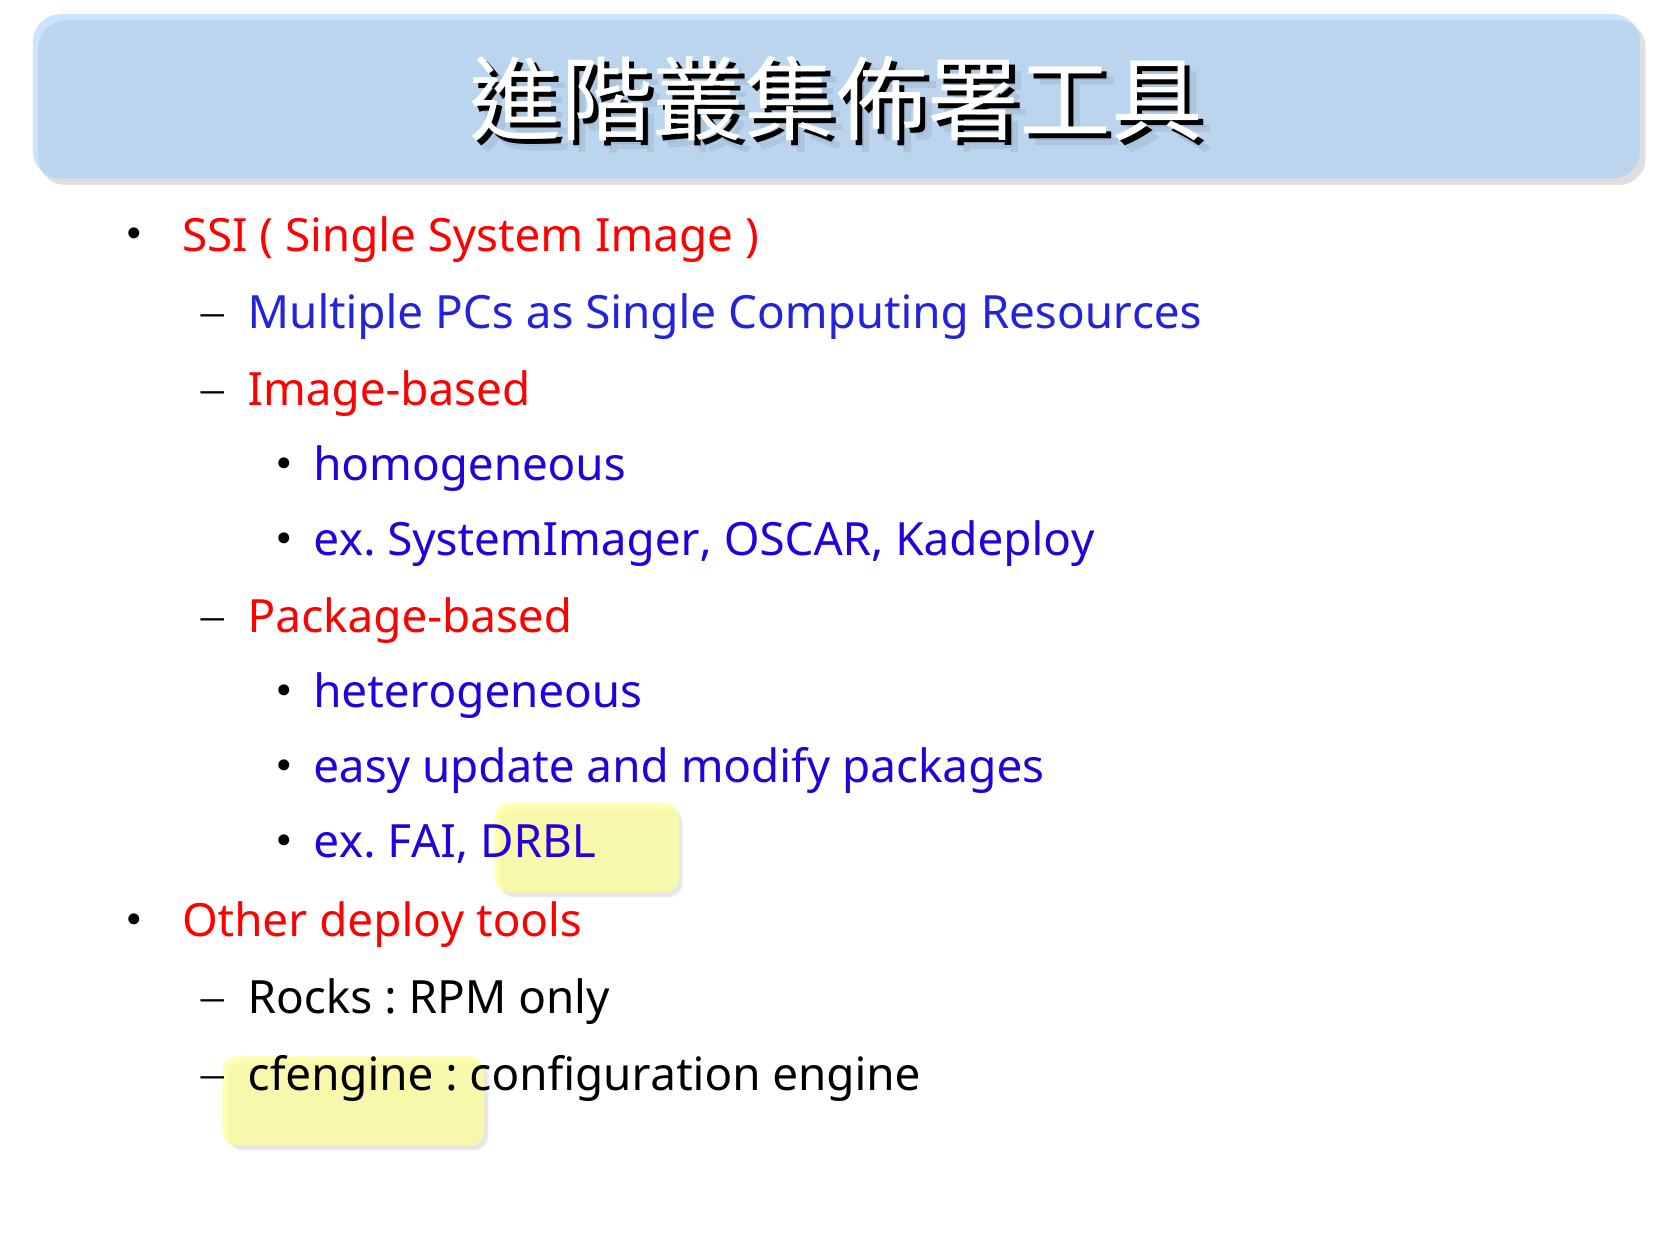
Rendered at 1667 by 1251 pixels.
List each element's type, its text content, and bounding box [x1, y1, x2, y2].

list SSI ( Single System Image ) Multiple PCs as Single Computing Resources Image-based homogeneous ex. SystemImager, OSCAR, Kadeploy Package-based heterogeneous easy update and modify packages ex. FAI, DRBL Other deploy tools Rocks : RPM only cfengine : configuration engine [125, 202, 1554, 1239]
text_box 進階叢集佈署工具 [32, 14, 1640, 179]
